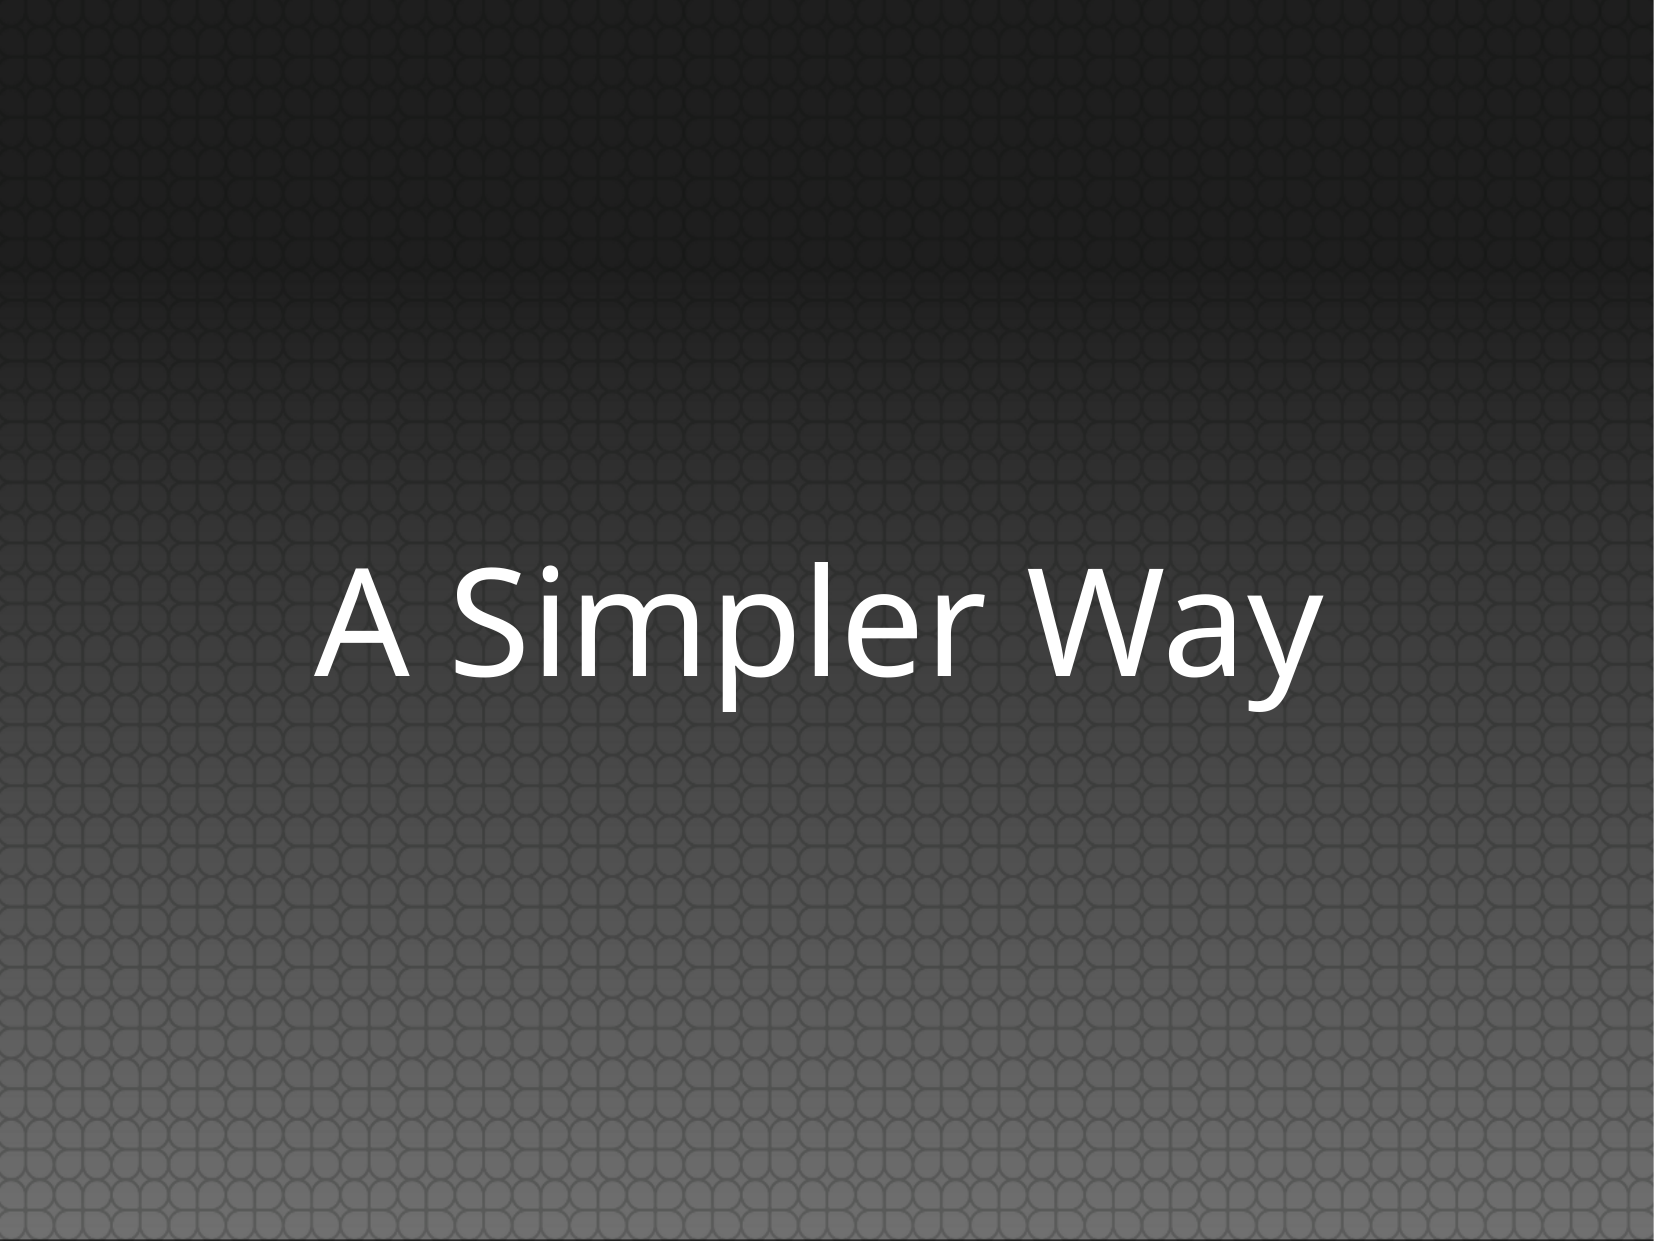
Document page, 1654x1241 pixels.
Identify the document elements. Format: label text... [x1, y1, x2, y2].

picture [0, 0, 1654, 1241]
title A Simpler Way [75, 525, 1564, 713]
